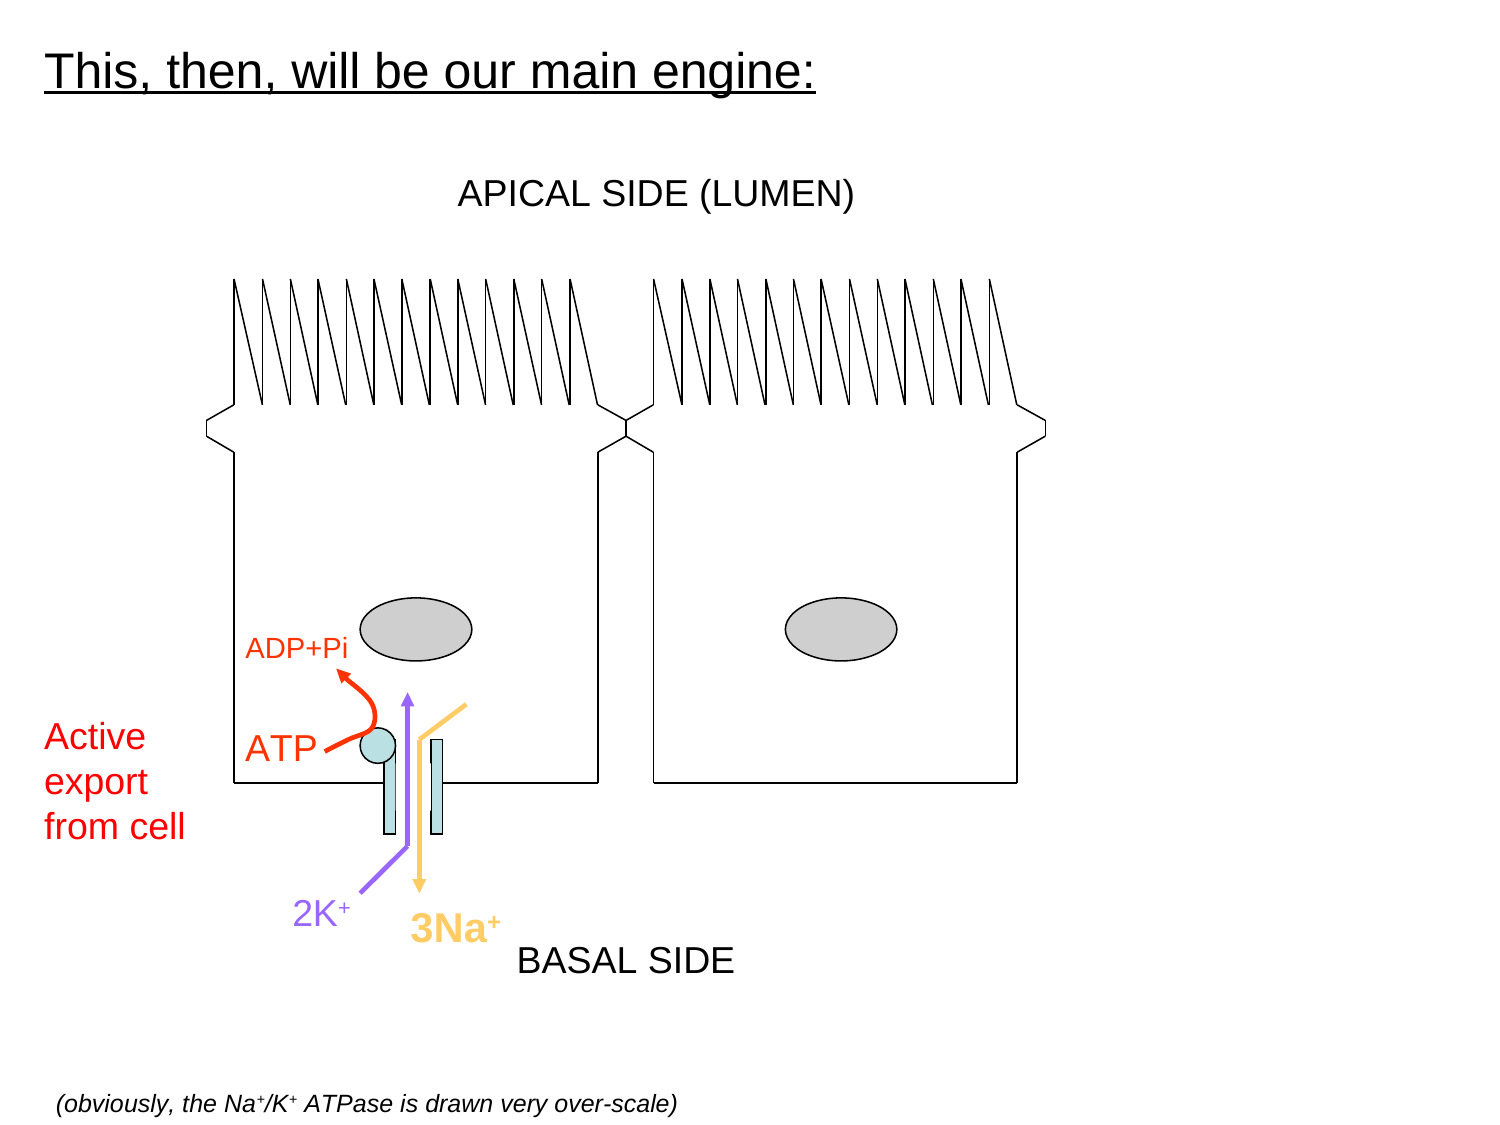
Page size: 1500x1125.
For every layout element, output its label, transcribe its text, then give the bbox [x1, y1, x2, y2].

text_box [360, 727, 405, 835]
text_box Active export from cell [29, 704, 219, 855]
text_box ADP+Pi [230, 621, 364, 672]
text_box [422, 739, 443, 835]
text_box [410, 763, 417, 811]
text_box 3Na+ [395, 893, 538, 959]
text_box (obviously, the Na+/K+ ATPase is drawn very over-scale) [41, 1079, 1117, 1125]
text_box [785, 597, 897, 661]
text_box BASAL SIDE [501, 928, 1070, 990]
text_box ATP [230, 716, 349, 777]
text_box [362, 597, 472, 661]
text_box 2K+ [277, 881, 373, 942]
text_box This, then, will be our main engine: [29, 30, 1058, 107]
text_box APICAL SIDE (LUMEN) [442, 160, 1081, 222]
